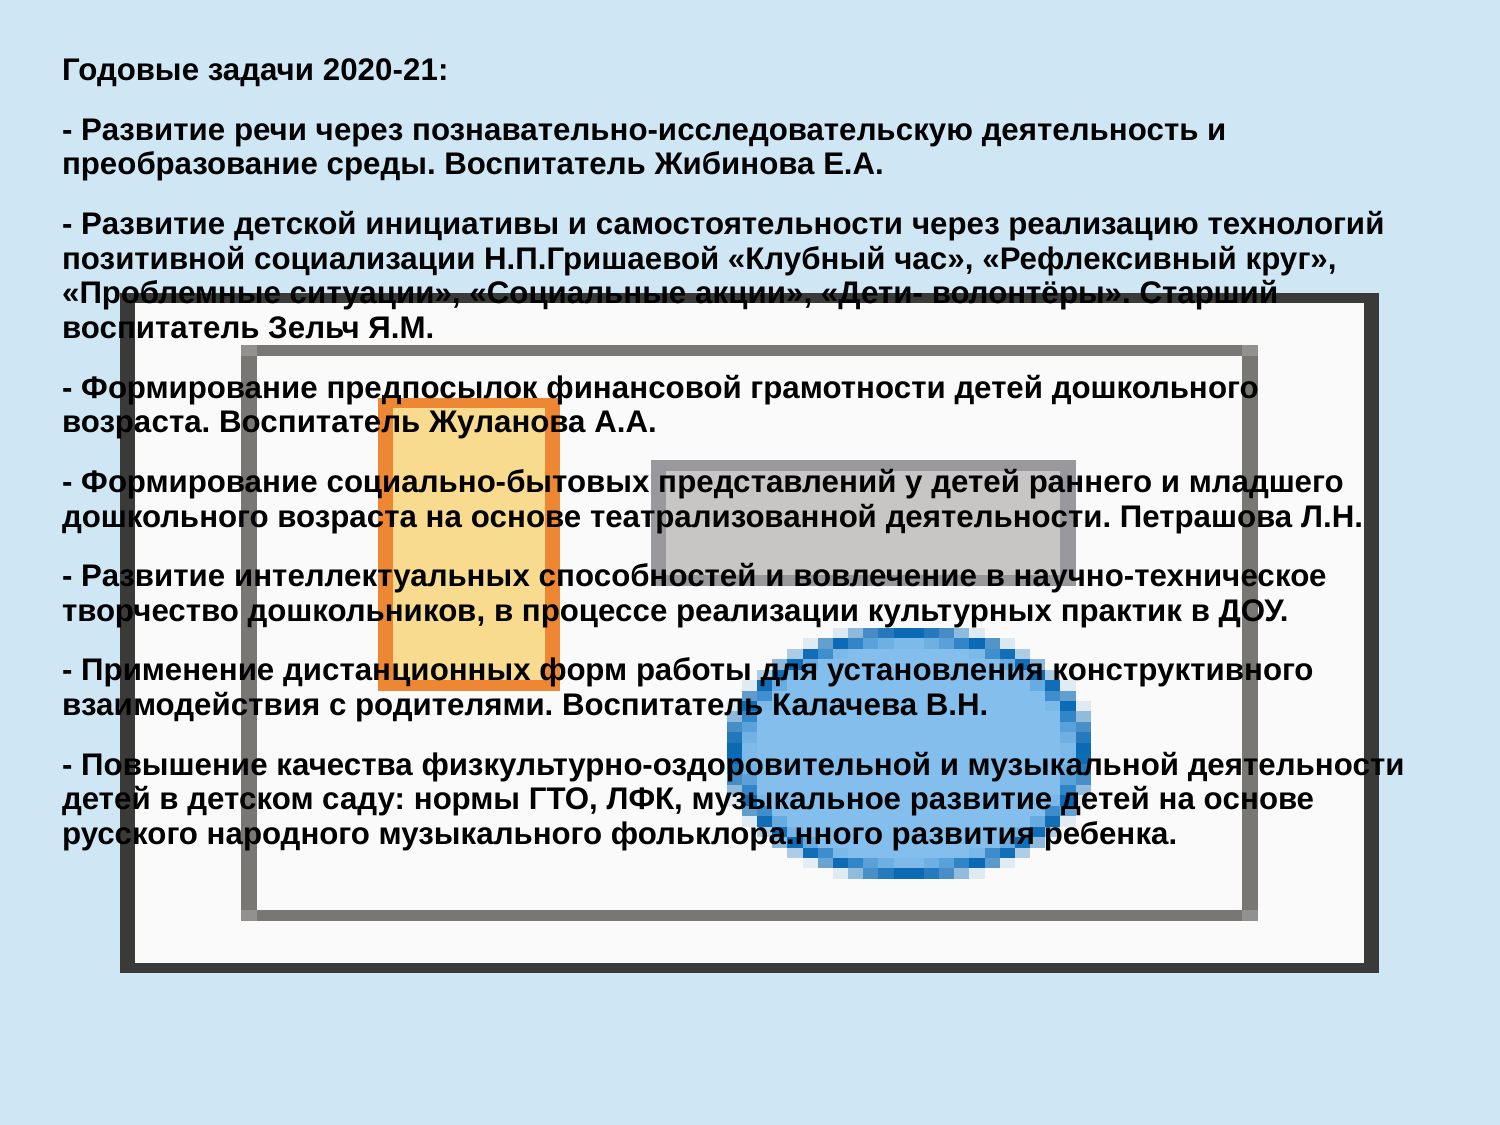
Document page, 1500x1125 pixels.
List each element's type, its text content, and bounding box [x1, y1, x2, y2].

text_box Годовые задачи 2020-21: - Развитие речи через познавательно-исследовательскую деятельность и преобразование среды. Воспитатель Жибинова Е.А. - Развитие детской инициативы и самостоятельности через реализацию технологий позитивной социализации Н.П.Гришаевой «Клубный час», «Рефлексивный круг», «Проблемные ситуации», «Социальные акции», «Дети- волонтёры». Старший воспитатель Зельч Я.М. - Формирование предпосылок финансовой грамотности детей дошкольного возраста. Воспитатель Жуланова А.А. - Формирование социально-бытовых представлений у детей раннего и младшего дошкольного возраста на основе театрализованной деятельности. Петрашова Л.Н. - Развитие интеллектуальных способностей и вовлечение в научно-техническое творчество дошкольников, в процессе реализации культурных практик в ДОУ. - Применение дистанционных форм работы для установления конструктивного взаимодействия с родителями. Воспитатель Калачева В.Н. - Повышение качества физкультурно-оздоровительной и музыкальной деятельности детей в детском саду: нормы ГТО, ЛФК, музыкальное развитие детей на основе русского народного музыкального фольклора.нного развития ребенка. [47, 45, 1425, 1125]
